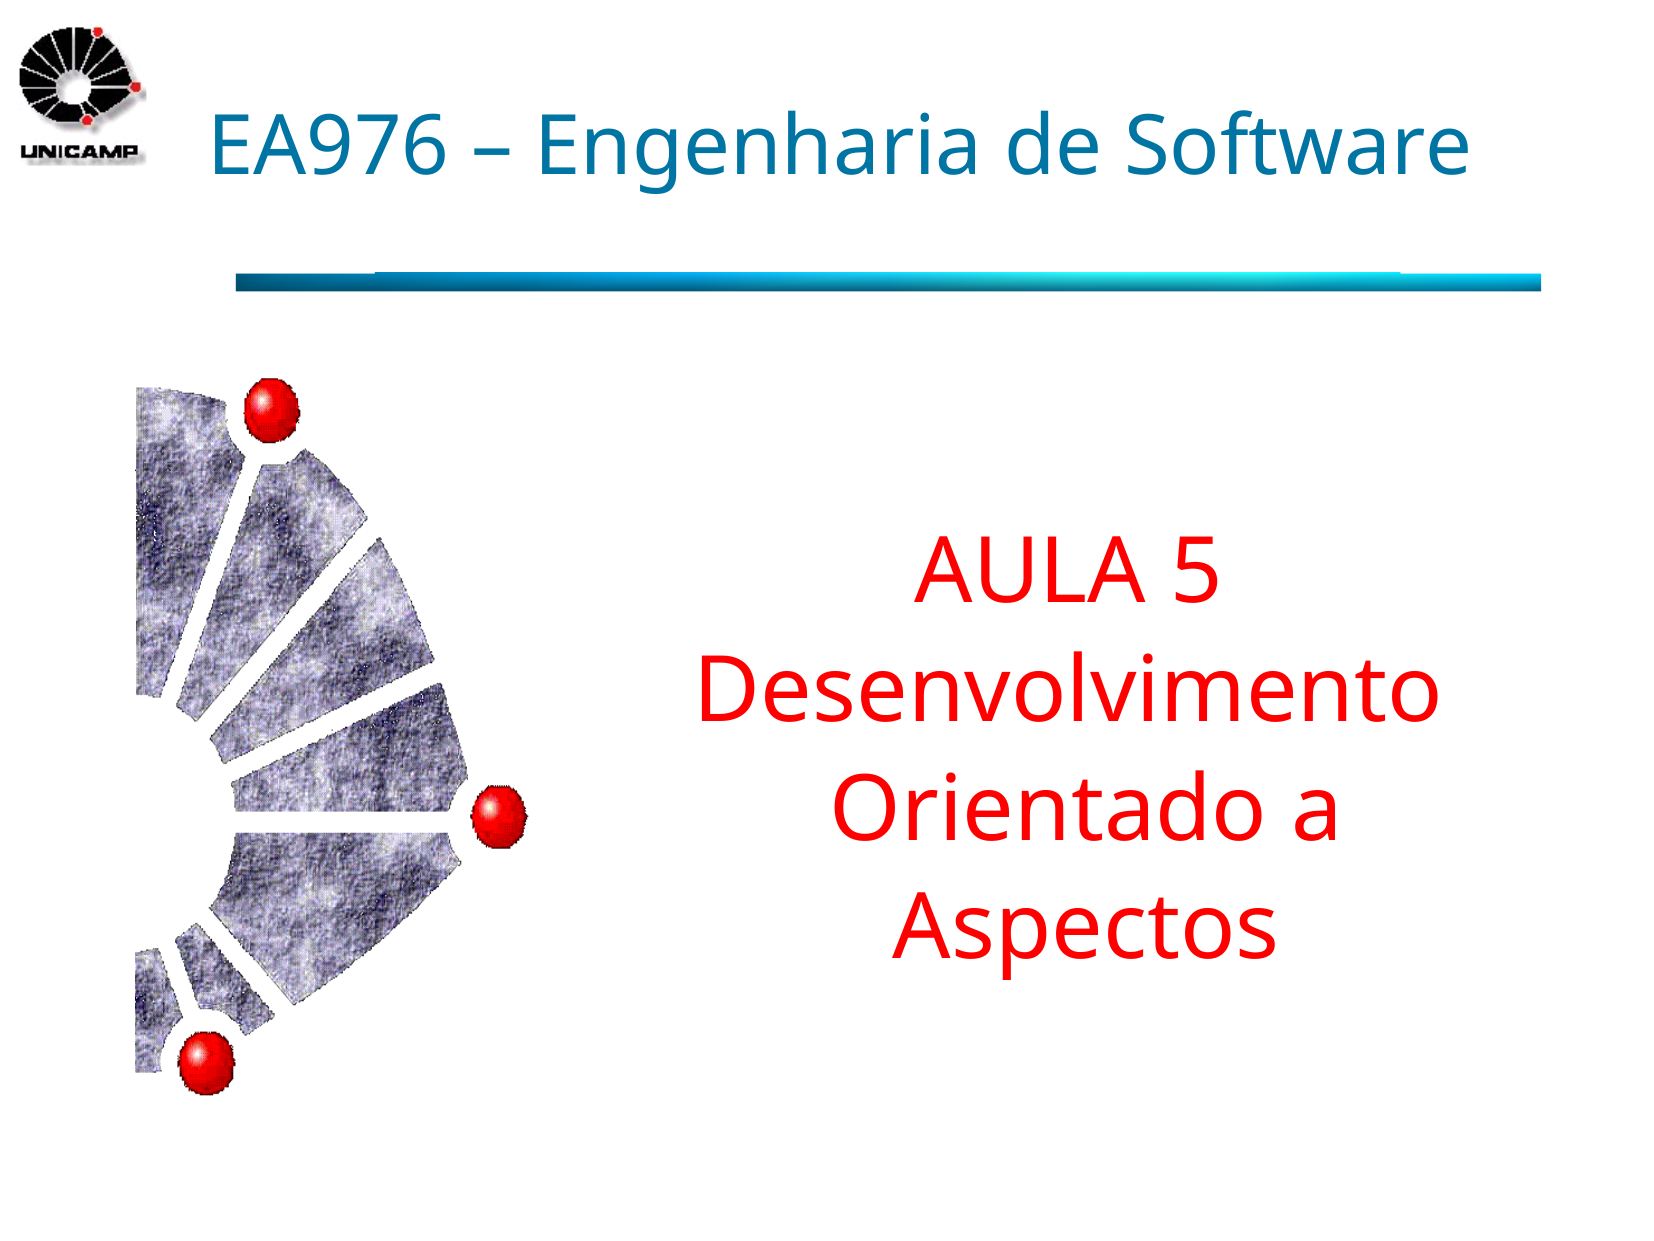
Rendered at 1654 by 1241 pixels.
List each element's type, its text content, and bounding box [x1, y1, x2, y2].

subtitle AULA 5 Desenvolvimento Orientado a Aspectos [561, 308, 1541, 1182]
title EA976 – Engenharia de Software [61, 35, 1620, 250]
chart [135, 324, 562, 1112]
picture [125, 272, 1654, 295]
